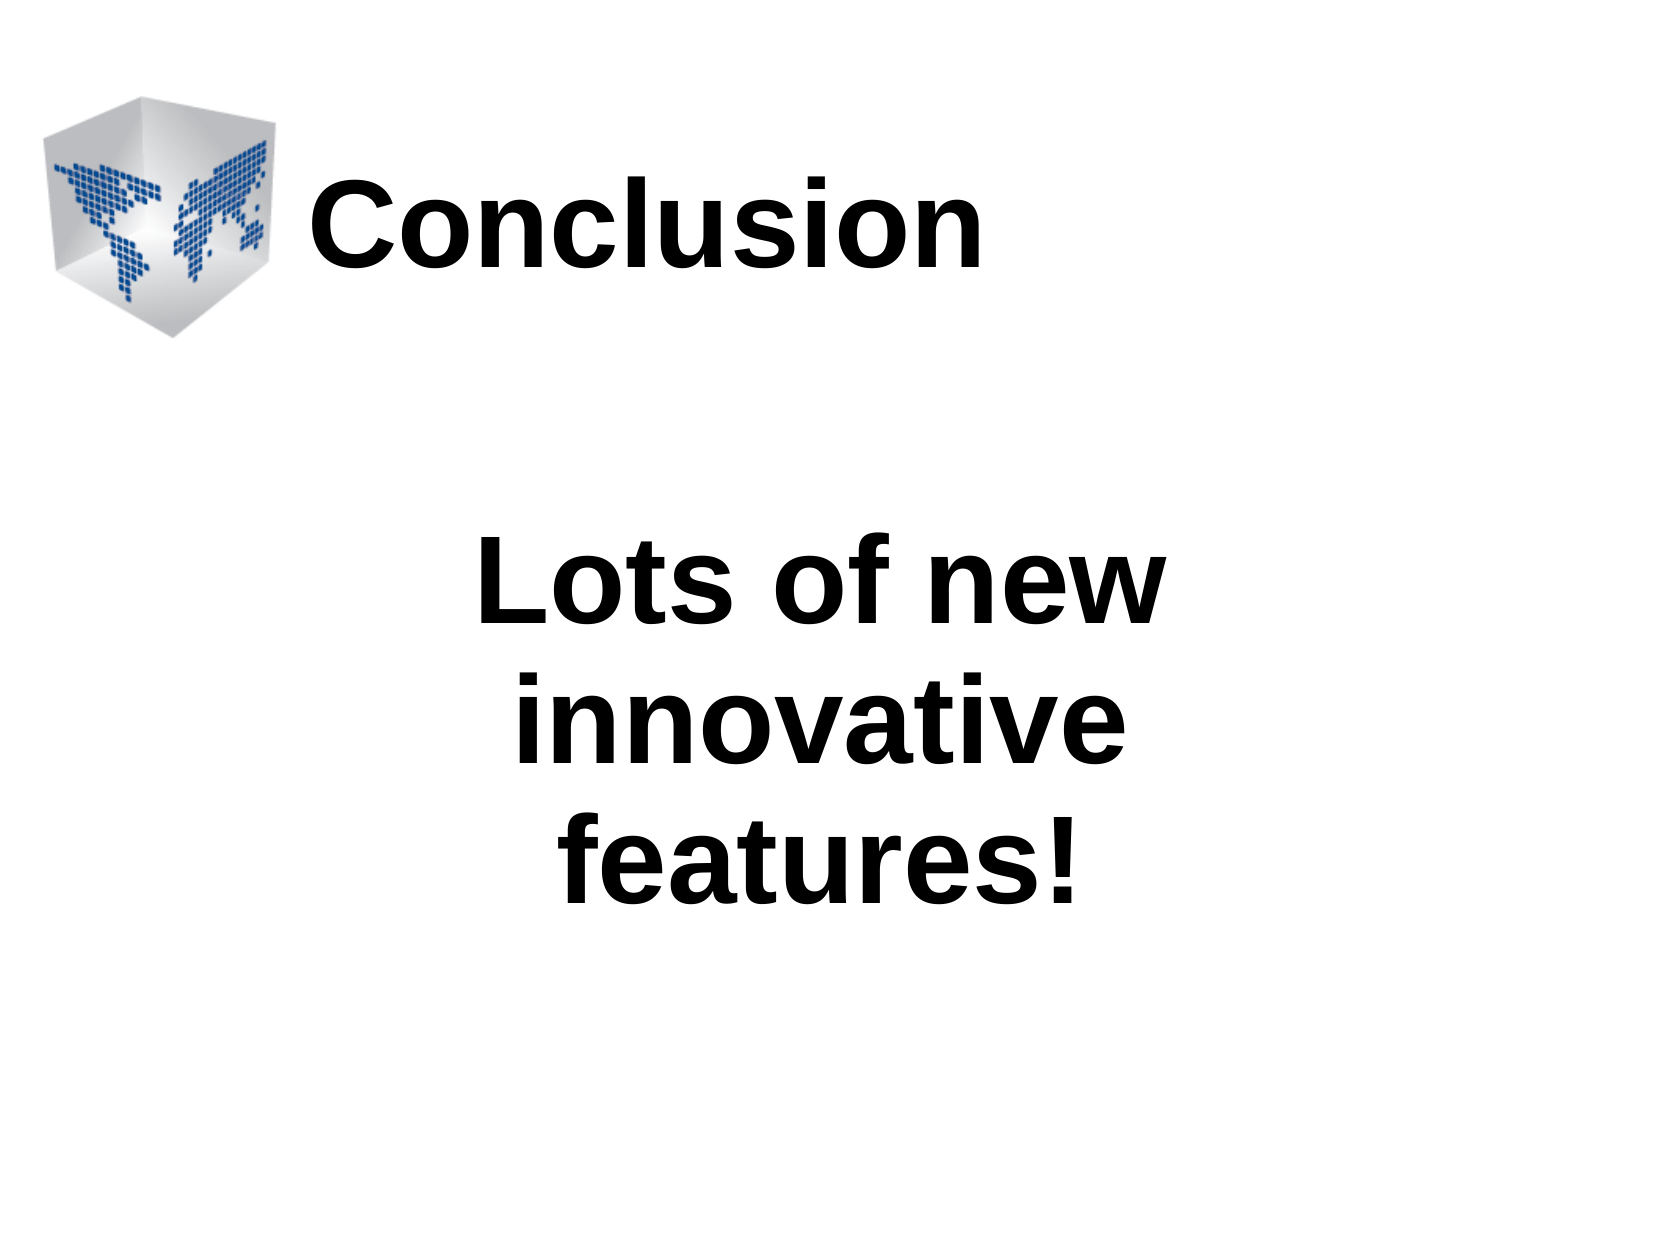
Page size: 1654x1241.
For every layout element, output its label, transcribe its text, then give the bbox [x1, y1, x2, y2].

title Conclusion [307, 120, 1500, 328]
picture [11, 84, 284, 349]
text_box Lots of new innovative features! [351, 503, 1289, 938]
